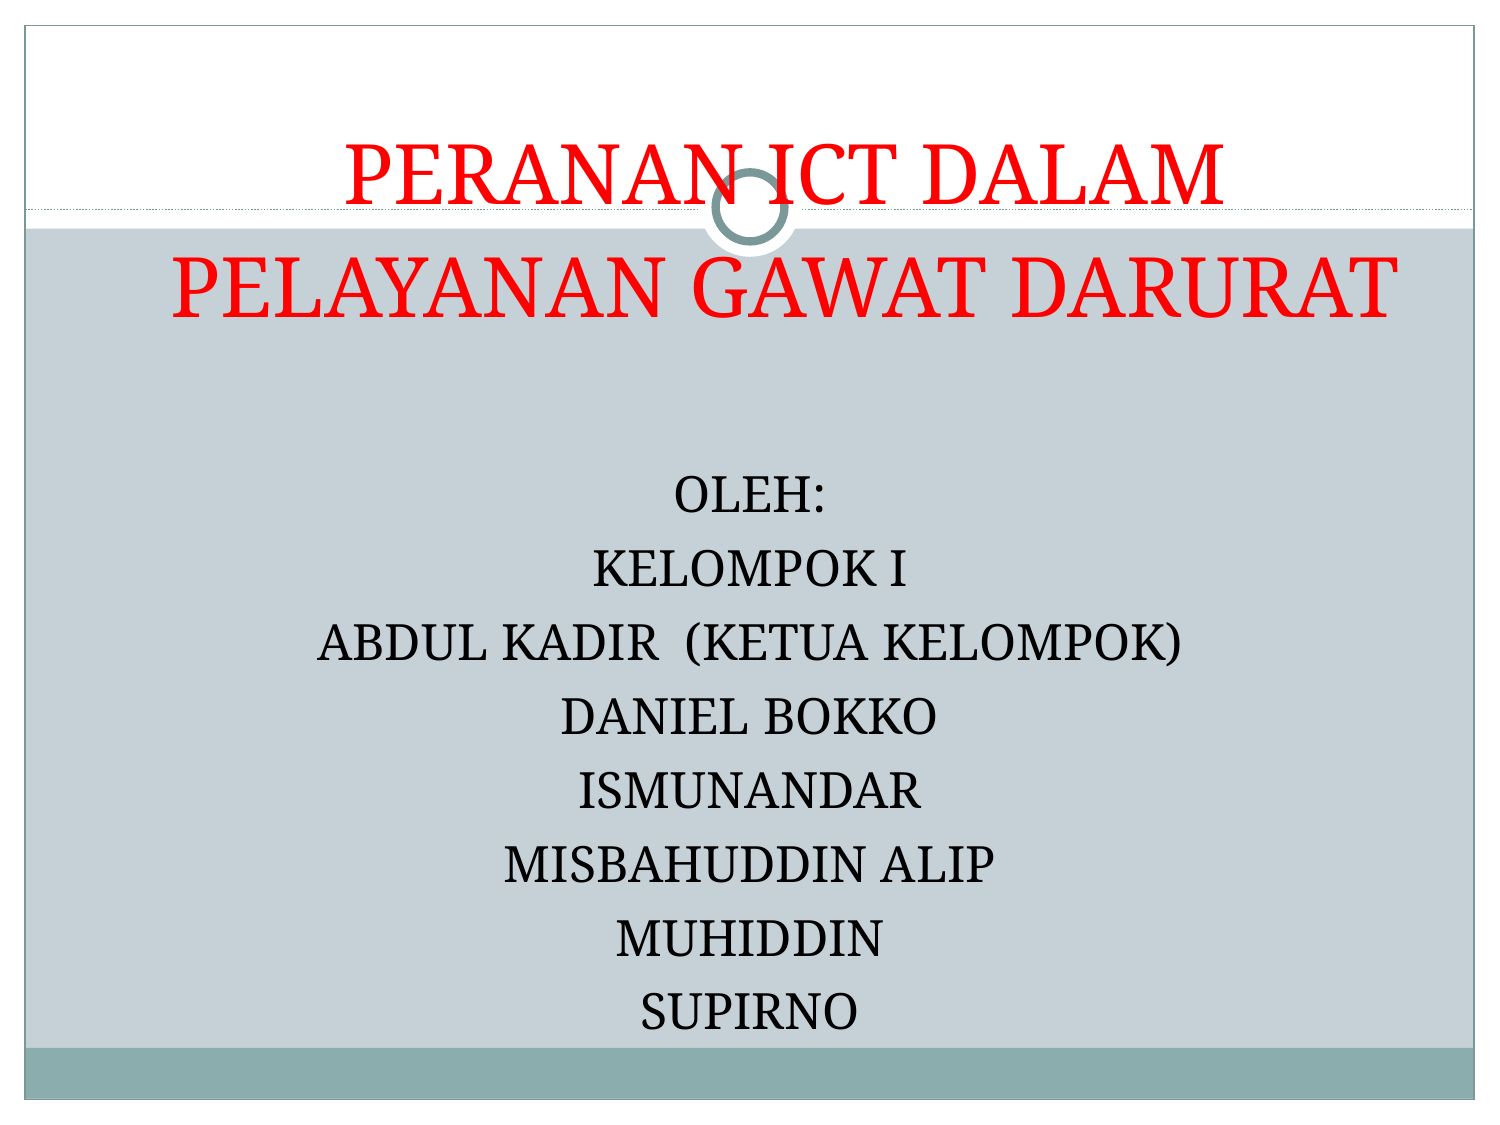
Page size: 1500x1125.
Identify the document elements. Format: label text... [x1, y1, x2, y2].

title PERANAN ICT DALAM PELAYANAN GAWAT DARURAT [112, 0, 1459, 351]
list OLEH: KELOMPOK I ABDUL KADIR (KETUA KELOMPOK) DANIEL BOKKO ISMUNANDAR MISBAHUDDIN ALIP MUHIDDIN SUPIRNO [112, 456, 1388, 1000]
